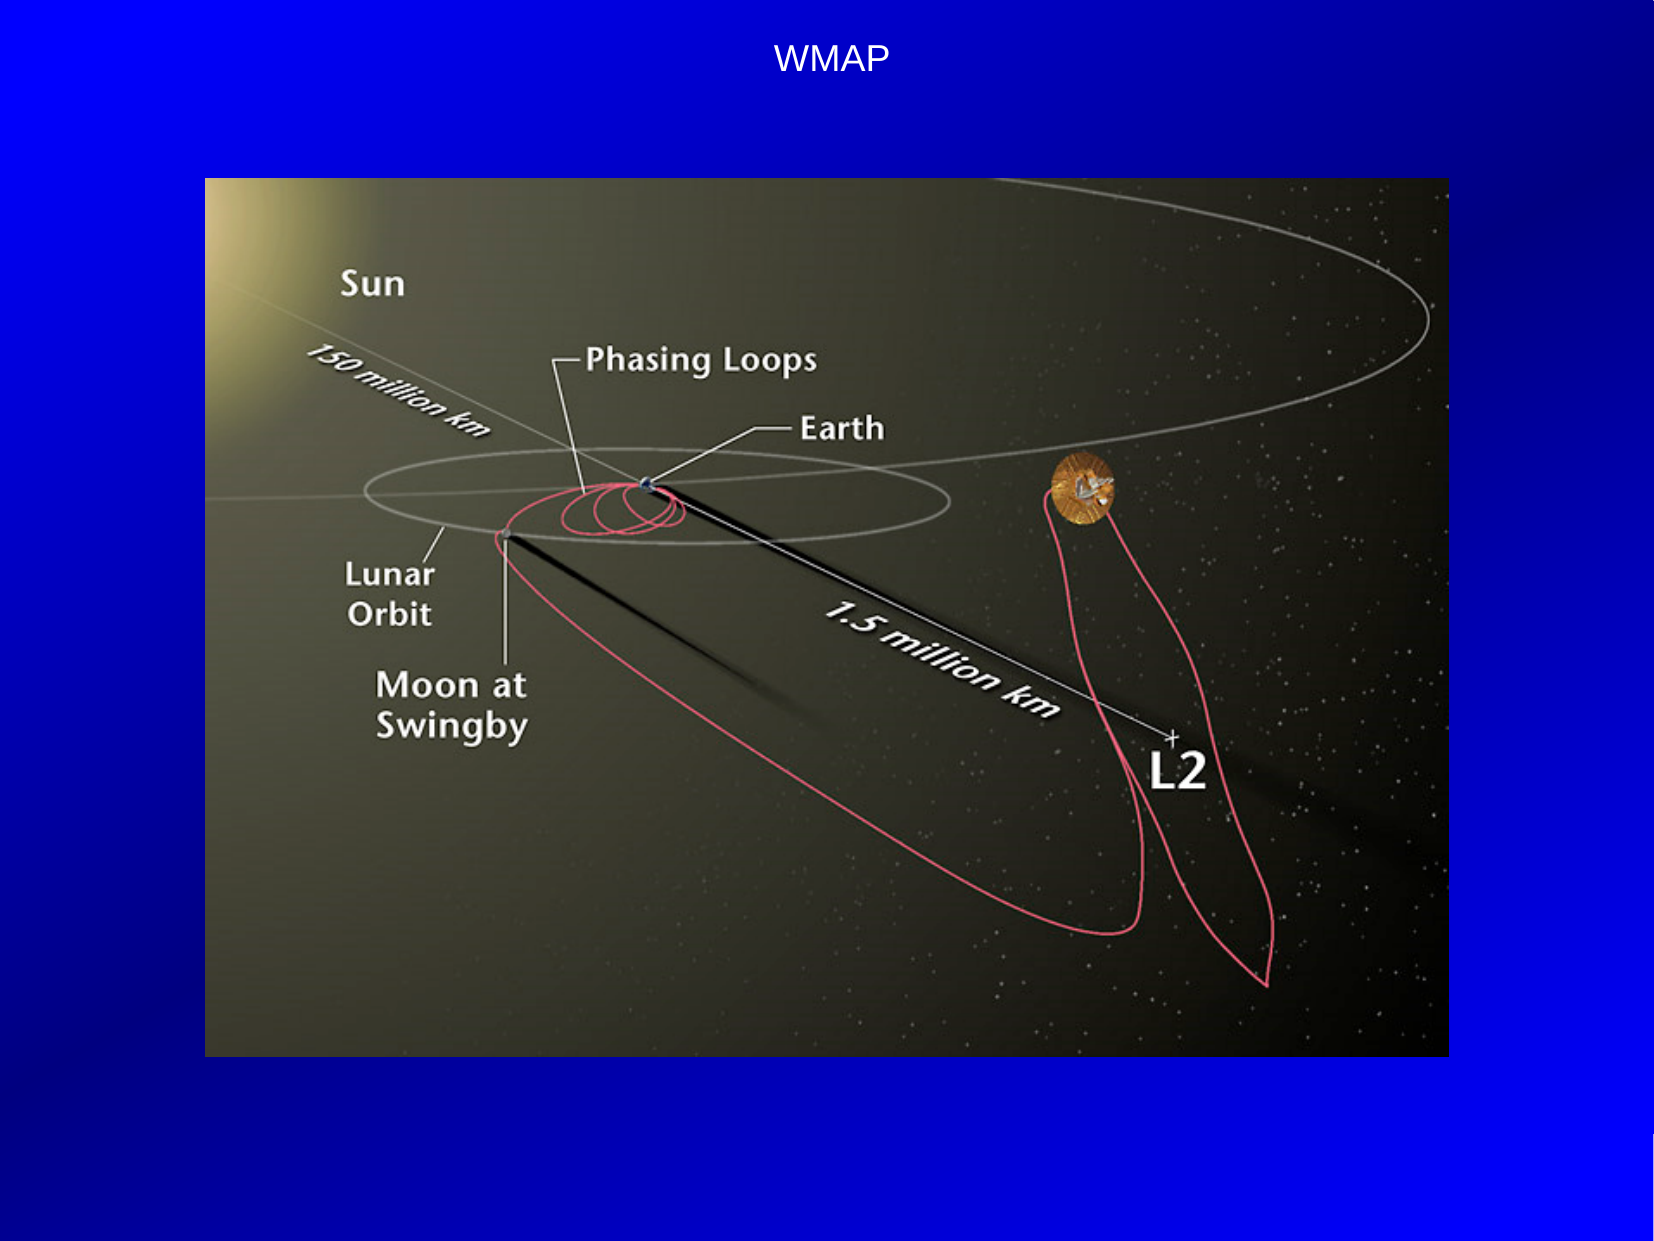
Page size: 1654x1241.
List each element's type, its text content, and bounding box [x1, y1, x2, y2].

picture [205, 178, 1449, 1057]
text_box WMAP [759, 30, 906, 87]
